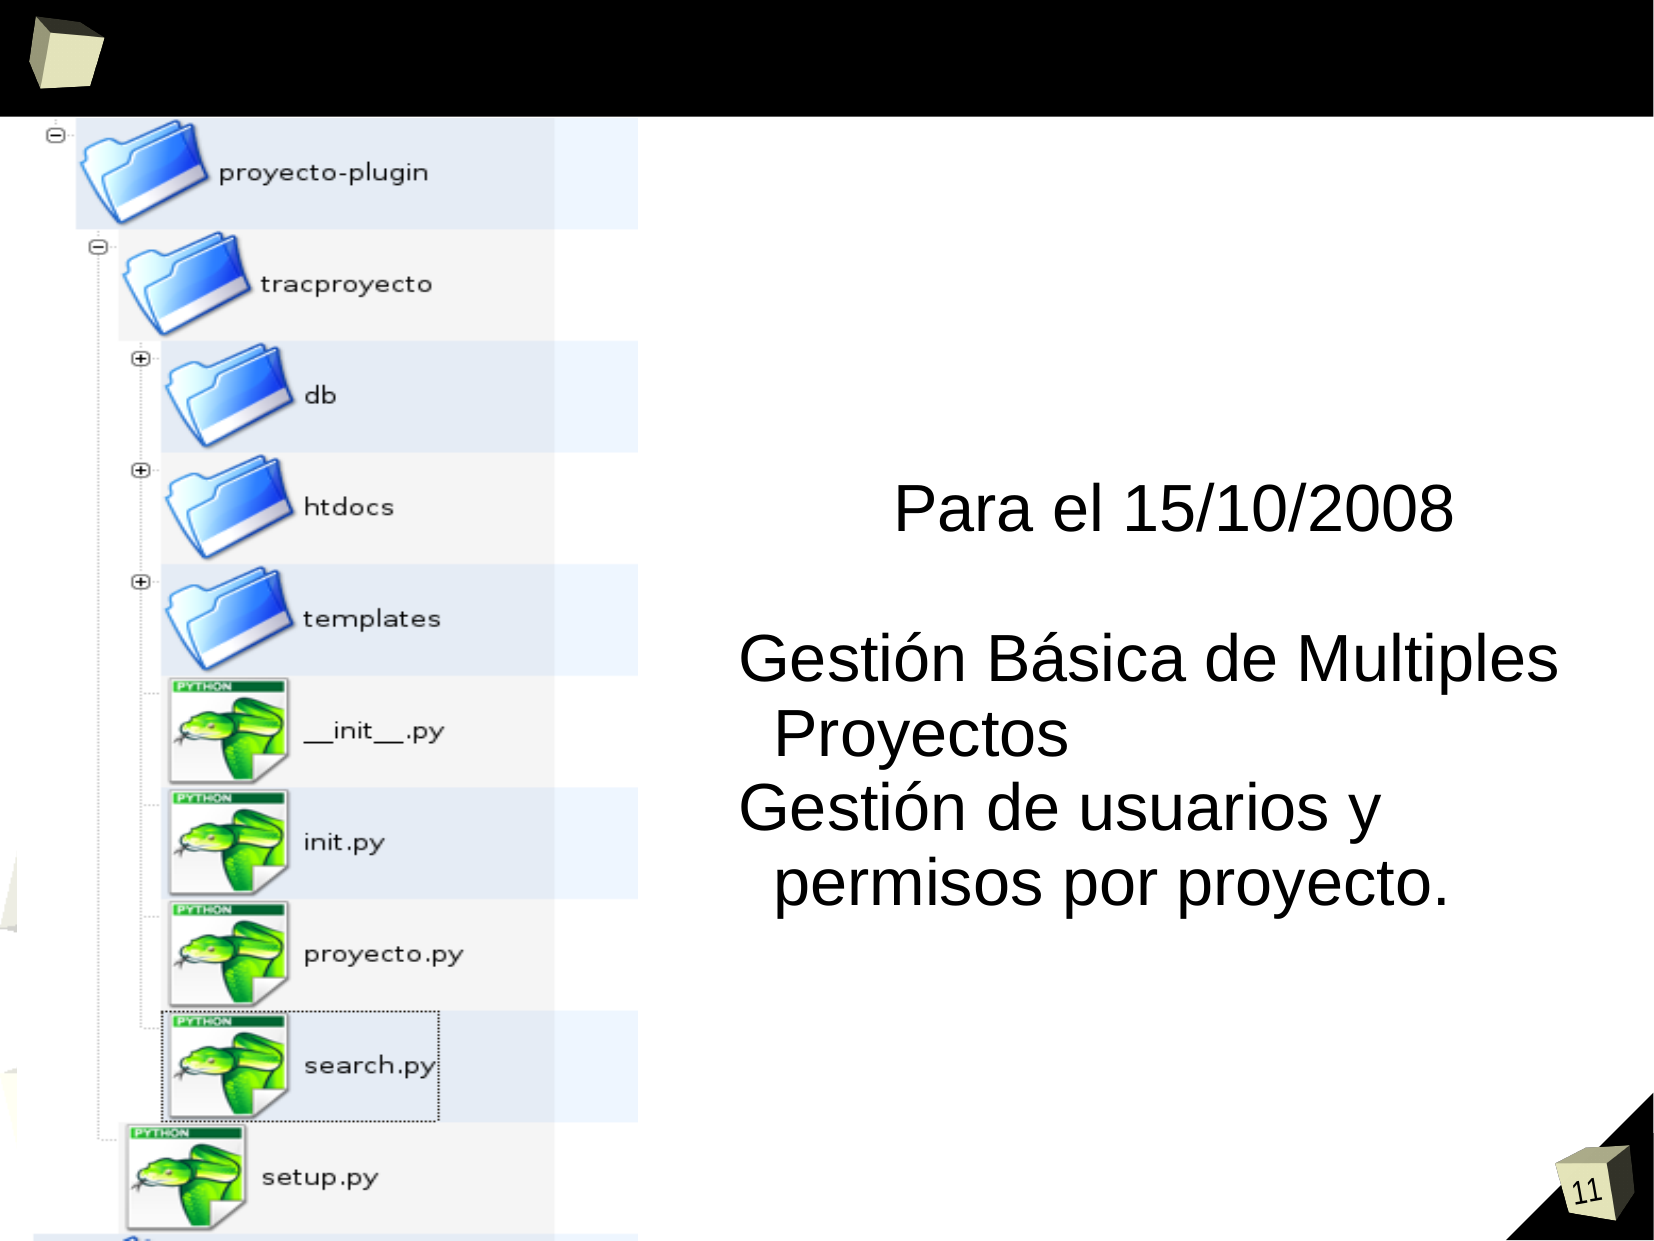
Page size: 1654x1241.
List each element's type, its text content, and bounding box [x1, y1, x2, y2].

picture [0, 118, 638, 1241]
subtitle Para el 15/10/2008 Gestión Básica de Multiples Proyectos Gestión de usuarios y permisos por proyecto. [738, 177, 1611, 1214]
